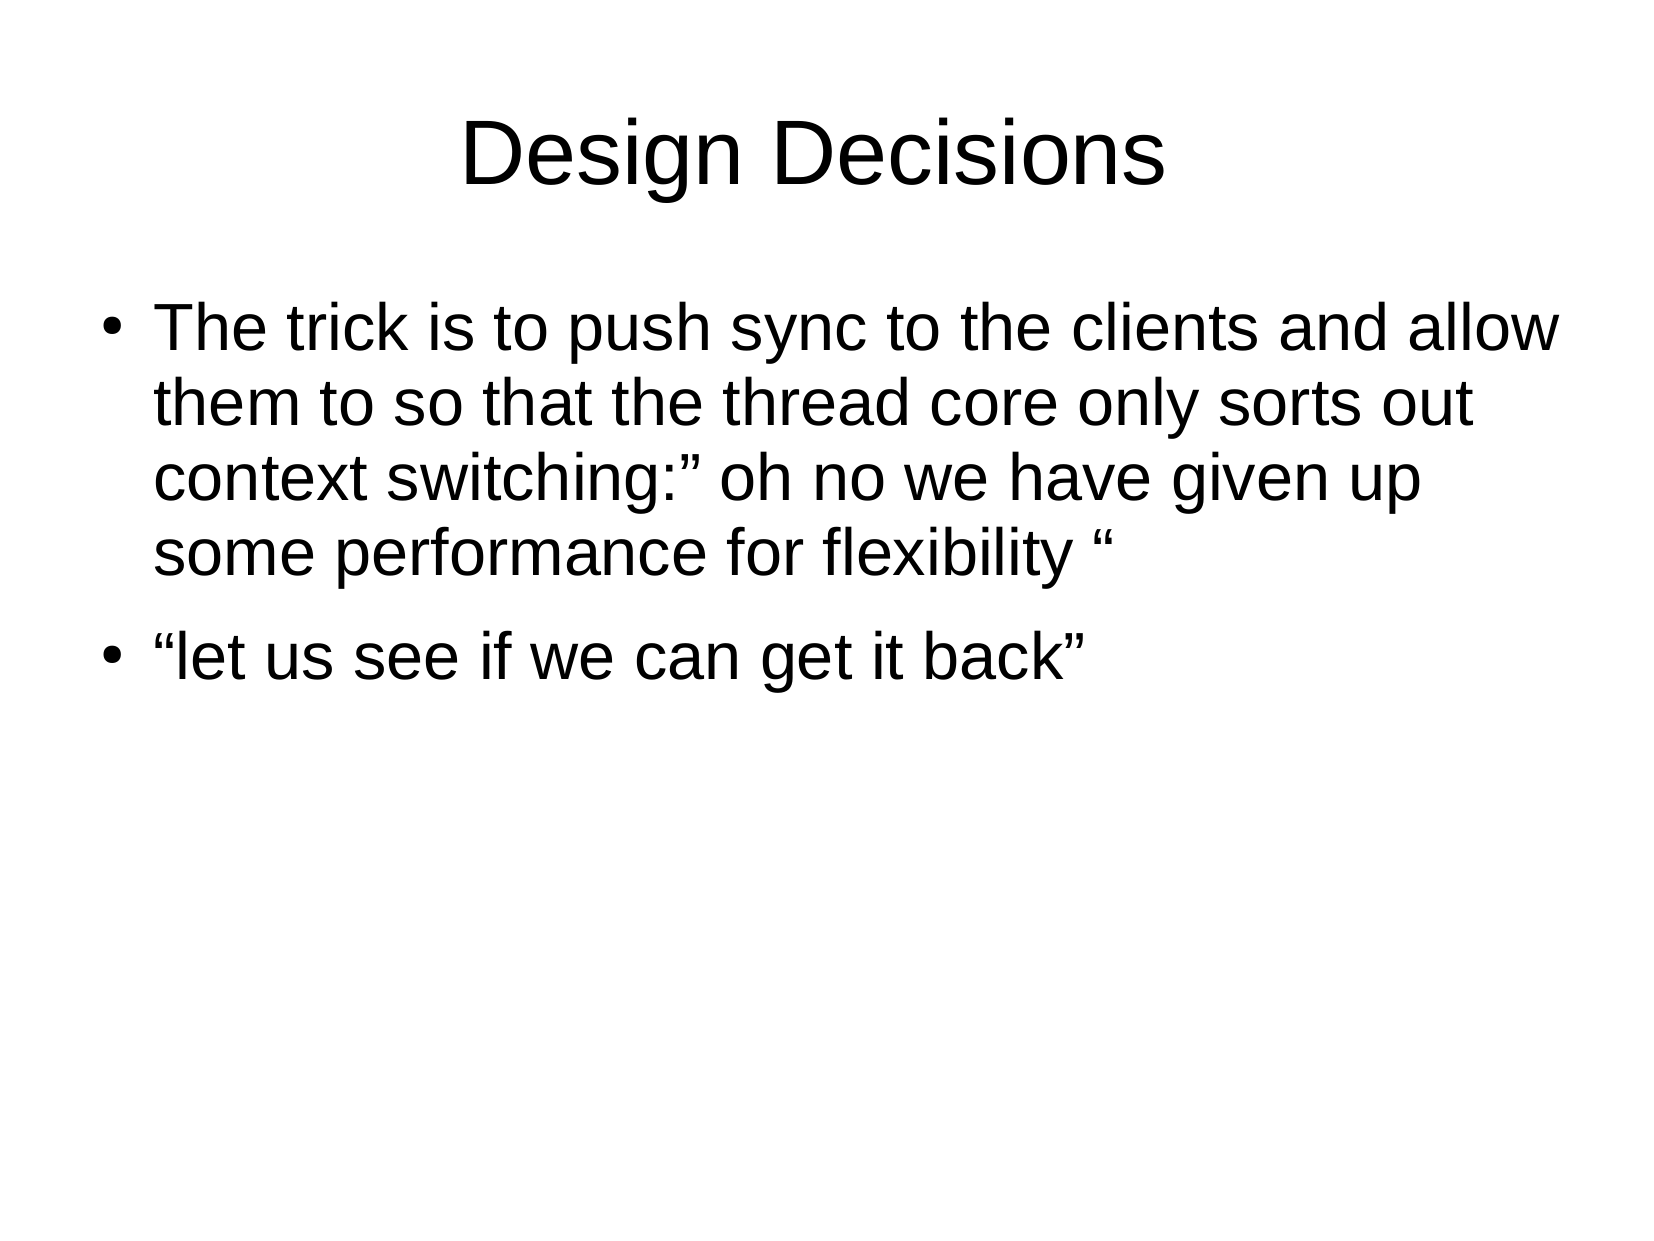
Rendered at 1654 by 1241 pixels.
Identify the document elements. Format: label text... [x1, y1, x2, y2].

title Design Decisions [82, 49, 1571, 257]
list The trick is to push sync to the clients and allow them to so that the thread core only sorts out context switching:” oh no we have given up some performance for flexibility “ “let us see if we can get it back” [82, 290, 1571, 1010]
